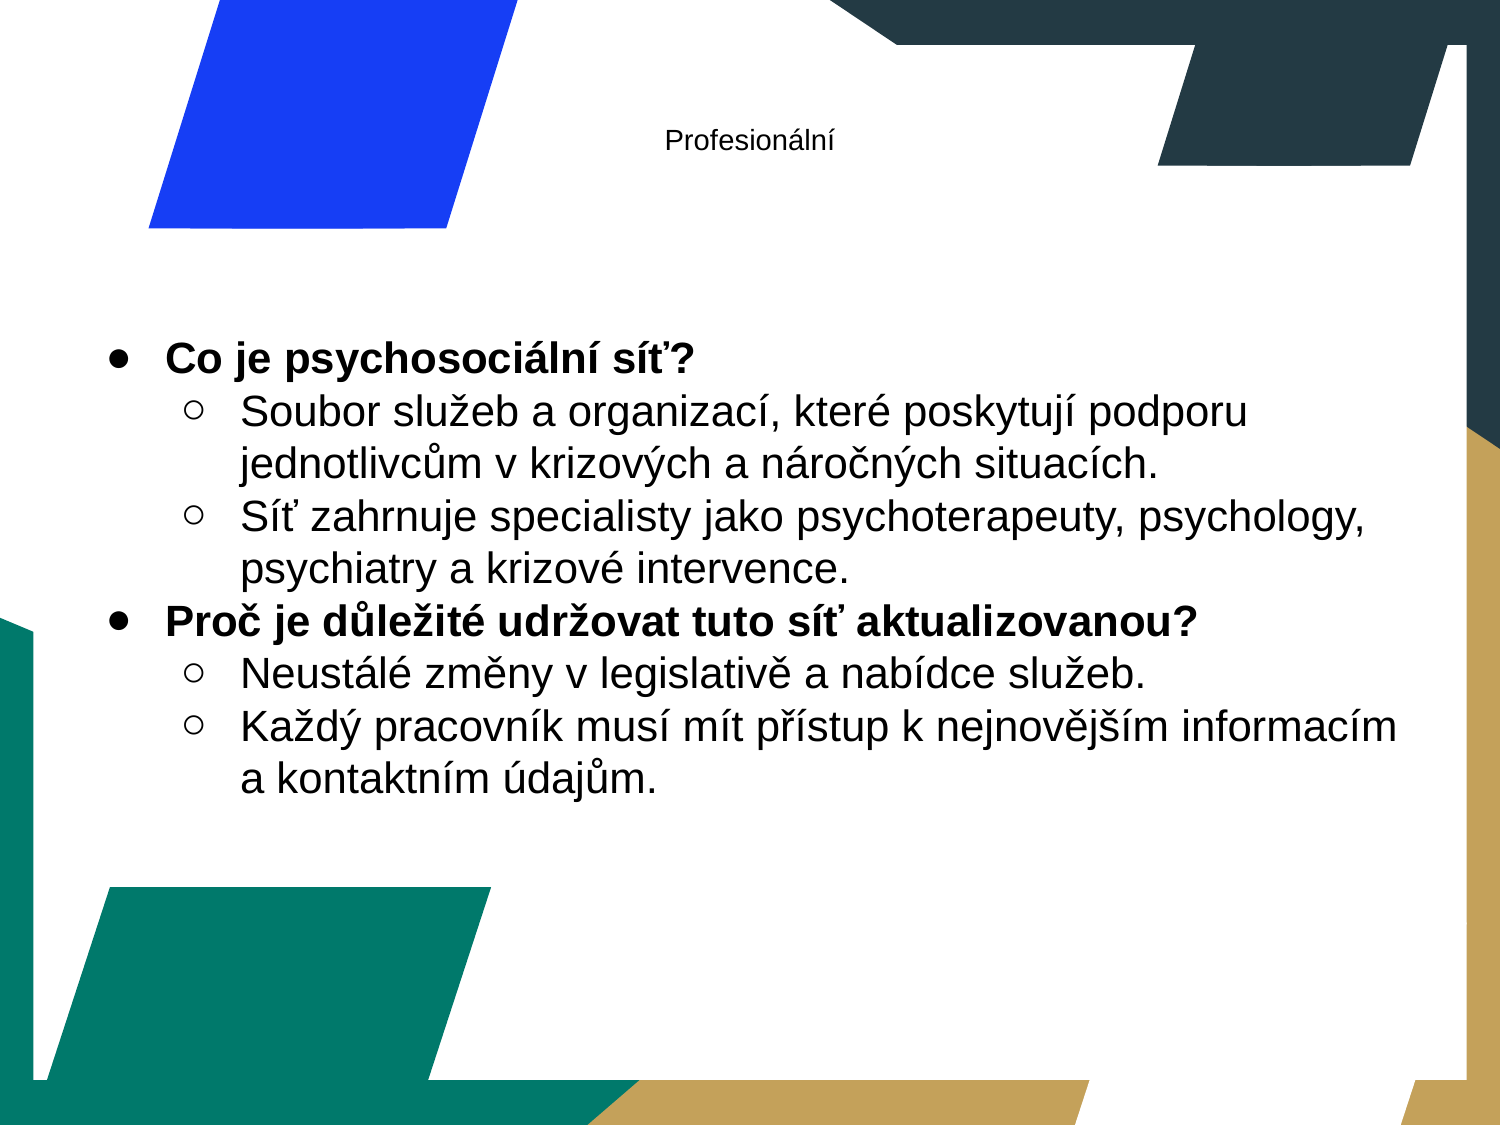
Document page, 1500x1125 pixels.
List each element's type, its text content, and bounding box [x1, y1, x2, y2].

list Co je psychosociální síť? Soubor služeb a organizací, které poskytují podporu jednotlivcům v krizových a náročných situacích. Síť zahrnuje specialisty jako psychoterapeuty, psychology, psychiatry a krizové intervence. Proč je důležité udržovat tuto síť aktualizovanou? Neustálé změny v legislativě a nabídce služeb. Každý pracovník musí mít přístup k nejnovějším informacím a kontaktním údajům. [75, 262, 1425, 1005]
title Profesionální [75, 45, 1425, 233]
